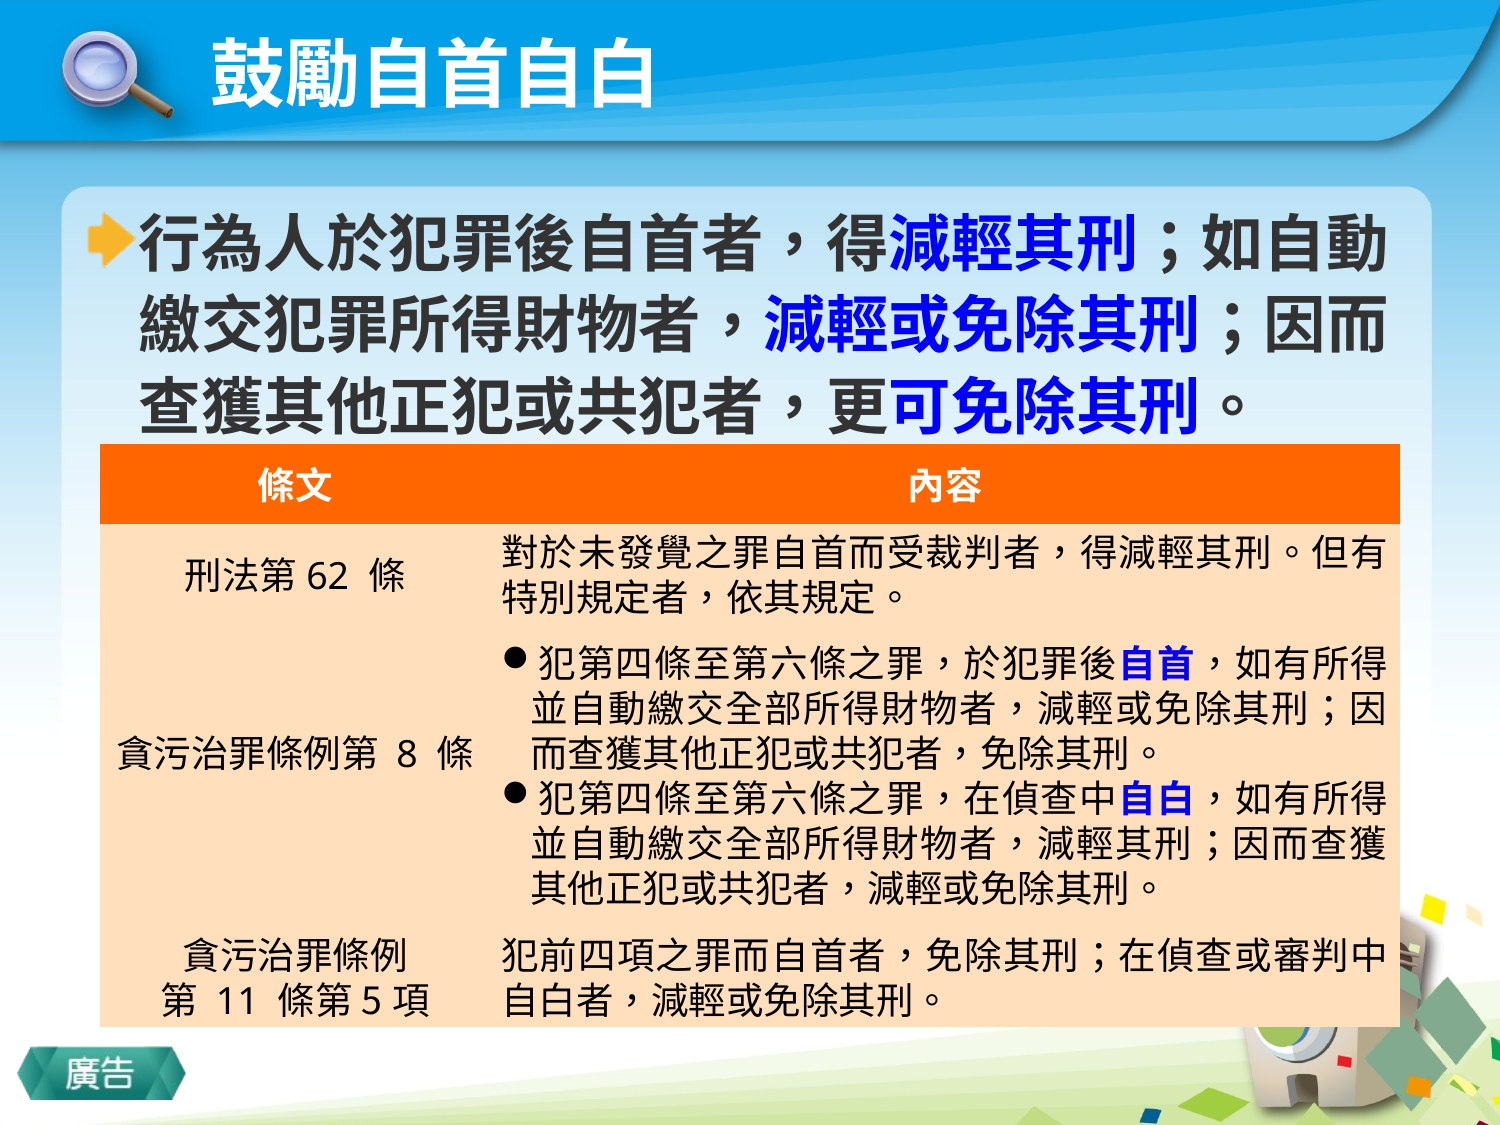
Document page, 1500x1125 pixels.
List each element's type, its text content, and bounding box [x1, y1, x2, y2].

table_cell 刑法第62 條 [100, 524, 490, 624]
table_cell 犯前四項之罪而自首者，免除其刑；在偵查或審判中自白者，減輕或免除其刑。 [490, 927, 1400, 1027]
table_cell 犯第四條至第六條之罪，於犯罪後自首，如有所得並自動繳交全部所得財物者，減輕或免除其刑；因而查獲其他正犯或共犯者，免除其刑。 犯第四條至第六條之罪，在偵查中自白，如有所得並自動繳交全部所得財物者，減輕其刑；因而查獲其他正犯或共犯者，減輕或免除其刑。 [490, 624, 1400, 927]
text_box 鼓勵自首自白 [195, 18, 680, 125]
table_header 條文 [100, 444, 490, 524]
table_cell 對於未發覺之罪自首而受裁判者，得減輕其刑。但有特別規定者，依其規定。 [490, 524, 1400, 624]
table_cell 貪污治罪條例 第 11 條第5項 [100, 927, 490, 1027]
table_cell 貪污治罪條例第 8 條 [100, 624, 490, 927]
text_box 行為人於犯罪後自首者，得減輕其刑；如自動繳交犯罪所得財物者，減輕或免除其刑；因而查獲其他正犯或共犯者，更可免除其刑。 [123, 189, 1424, 450]
picture [0, 0, 1500, 1125]
picture [62, 31, 174, 118]
table_header 內容 [490, 450, 1400, 524]
